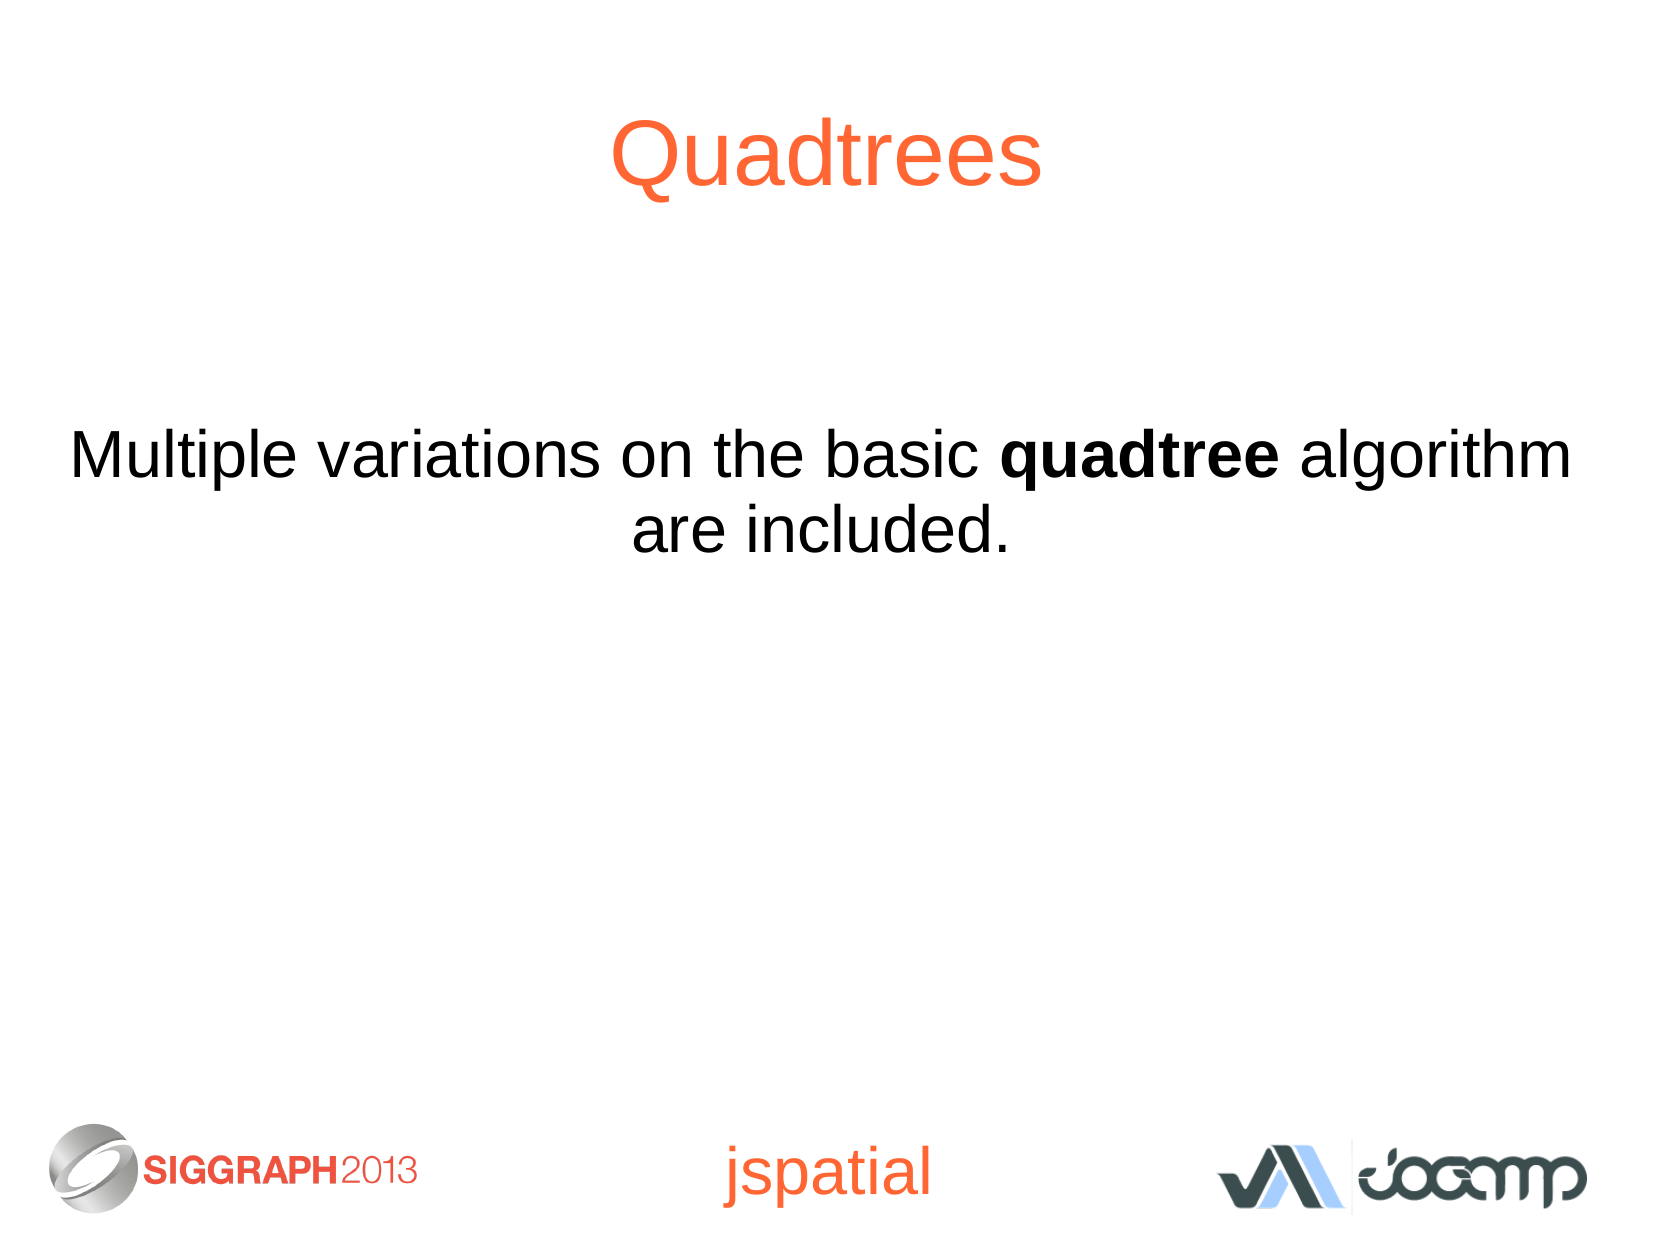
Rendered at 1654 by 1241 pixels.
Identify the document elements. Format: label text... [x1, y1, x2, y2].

picture [1215, 1139, 1587, 1215]
picture [45, 1122, 421, 1215]
subtitle Multiple variations on the basic quadtree algorithm are included. [68, 49, 1576, 1010]
title jspatial [642, 1125, 1016, 1217]
